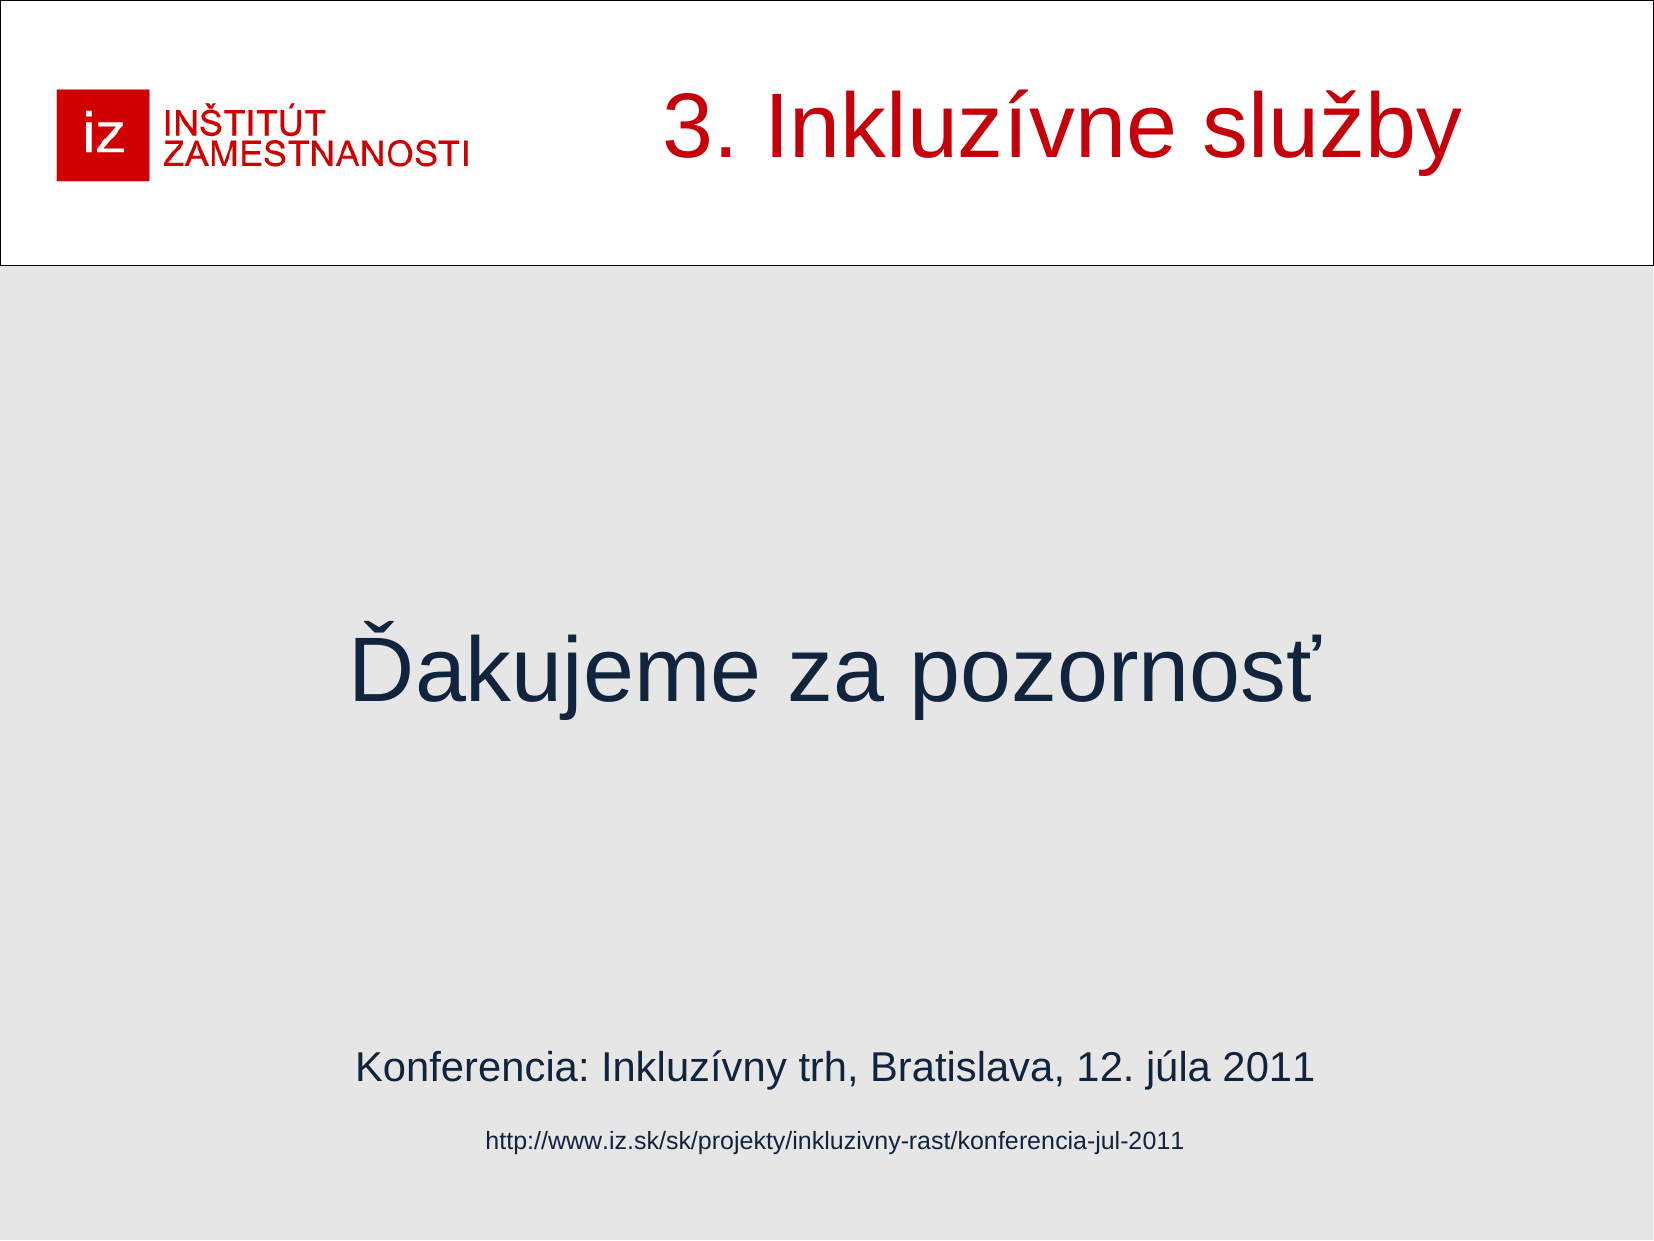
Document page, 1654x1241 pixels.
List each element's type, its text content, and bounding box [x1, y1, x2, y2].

text_box Ďakujeme za pozornosť Konferencia: Inkluzívny trh, Bratislava, 12. júla 2011 http://www.iz.sk/sk/projekty/inkluzivny-rast/konferencia-jul-2011 [121, 344, 1533, 1126]
title 3. Inkluzívne služby [561, 37, 1565, 229]
picture [5, 8, 518, 257]
